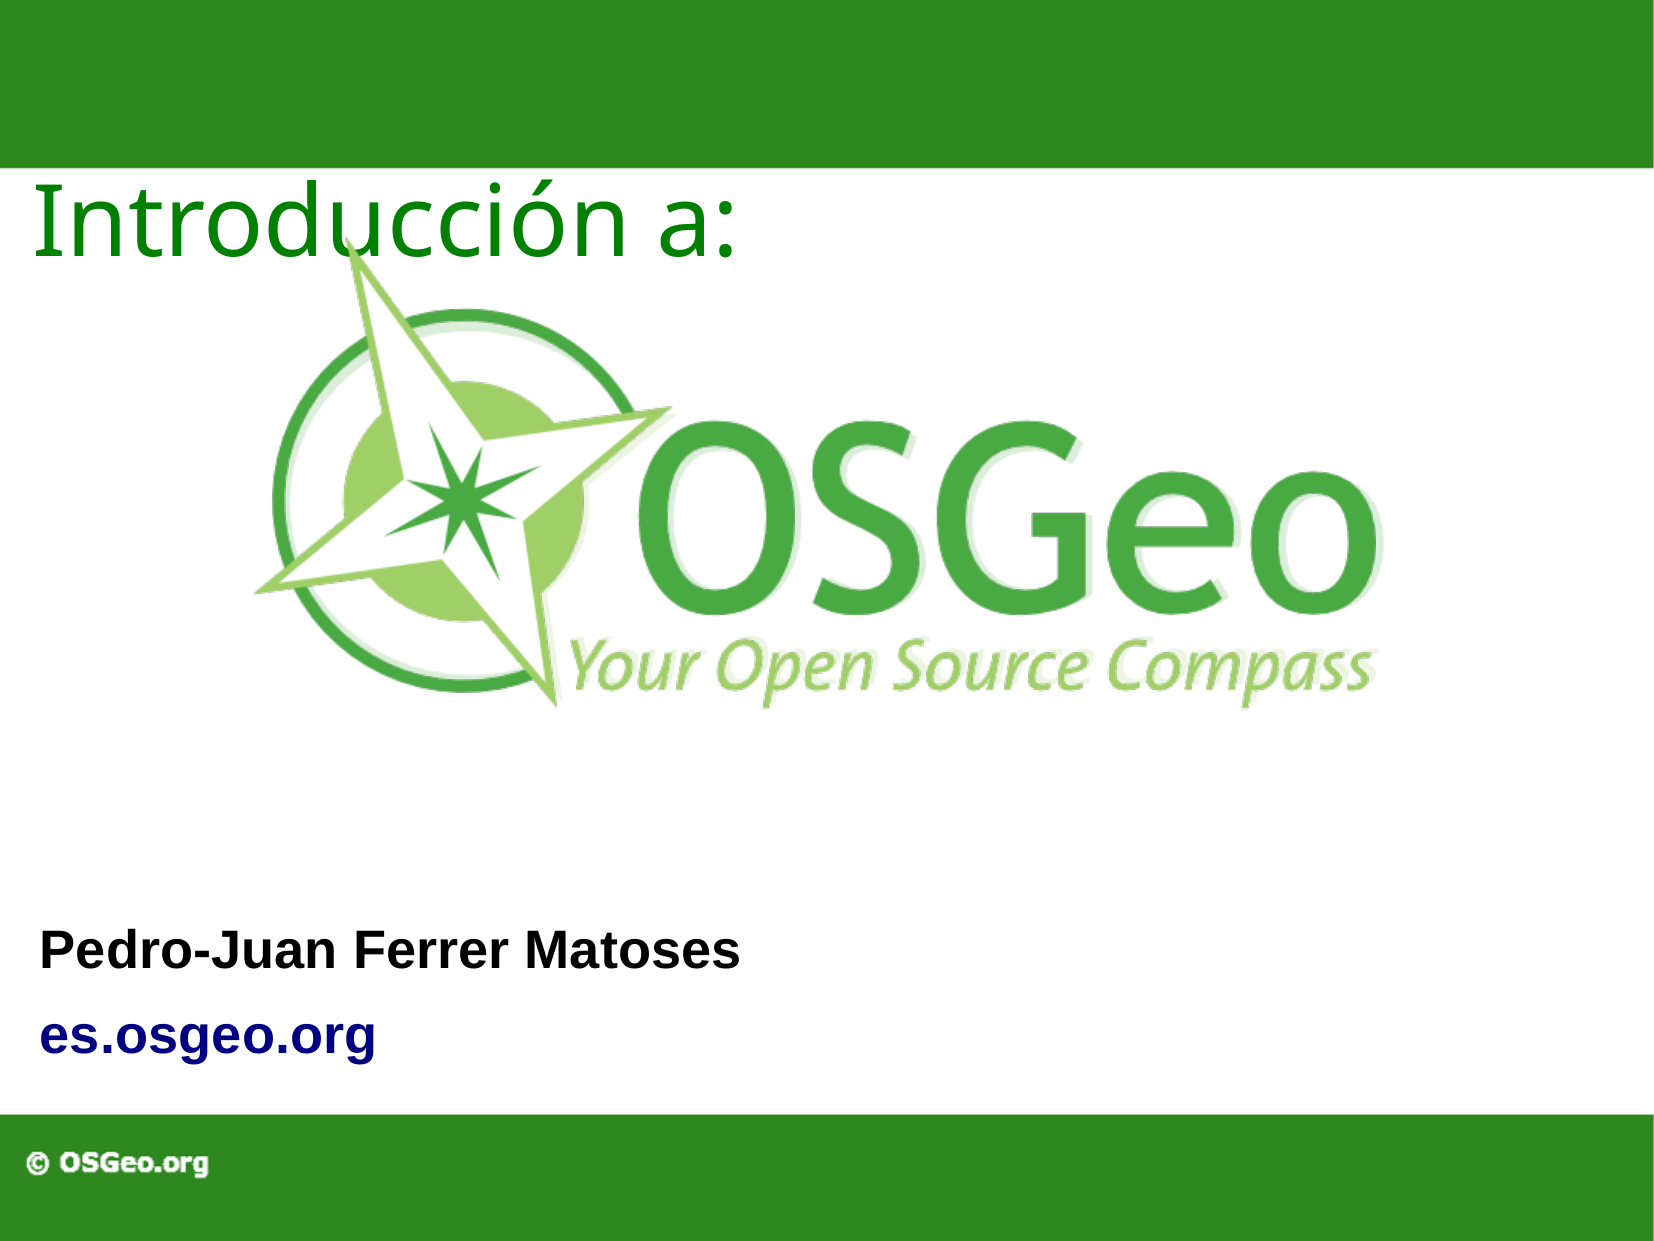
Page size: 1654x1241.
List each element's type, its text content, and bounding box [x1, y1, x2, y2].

text_box Introducción a: [17, 141, 878, 298]
picture [0, 0, 1654, 1241]
text_box Pedro-Juan Ferrer Matoses es.osgeo.org [24, 826, 1182, 1126]
